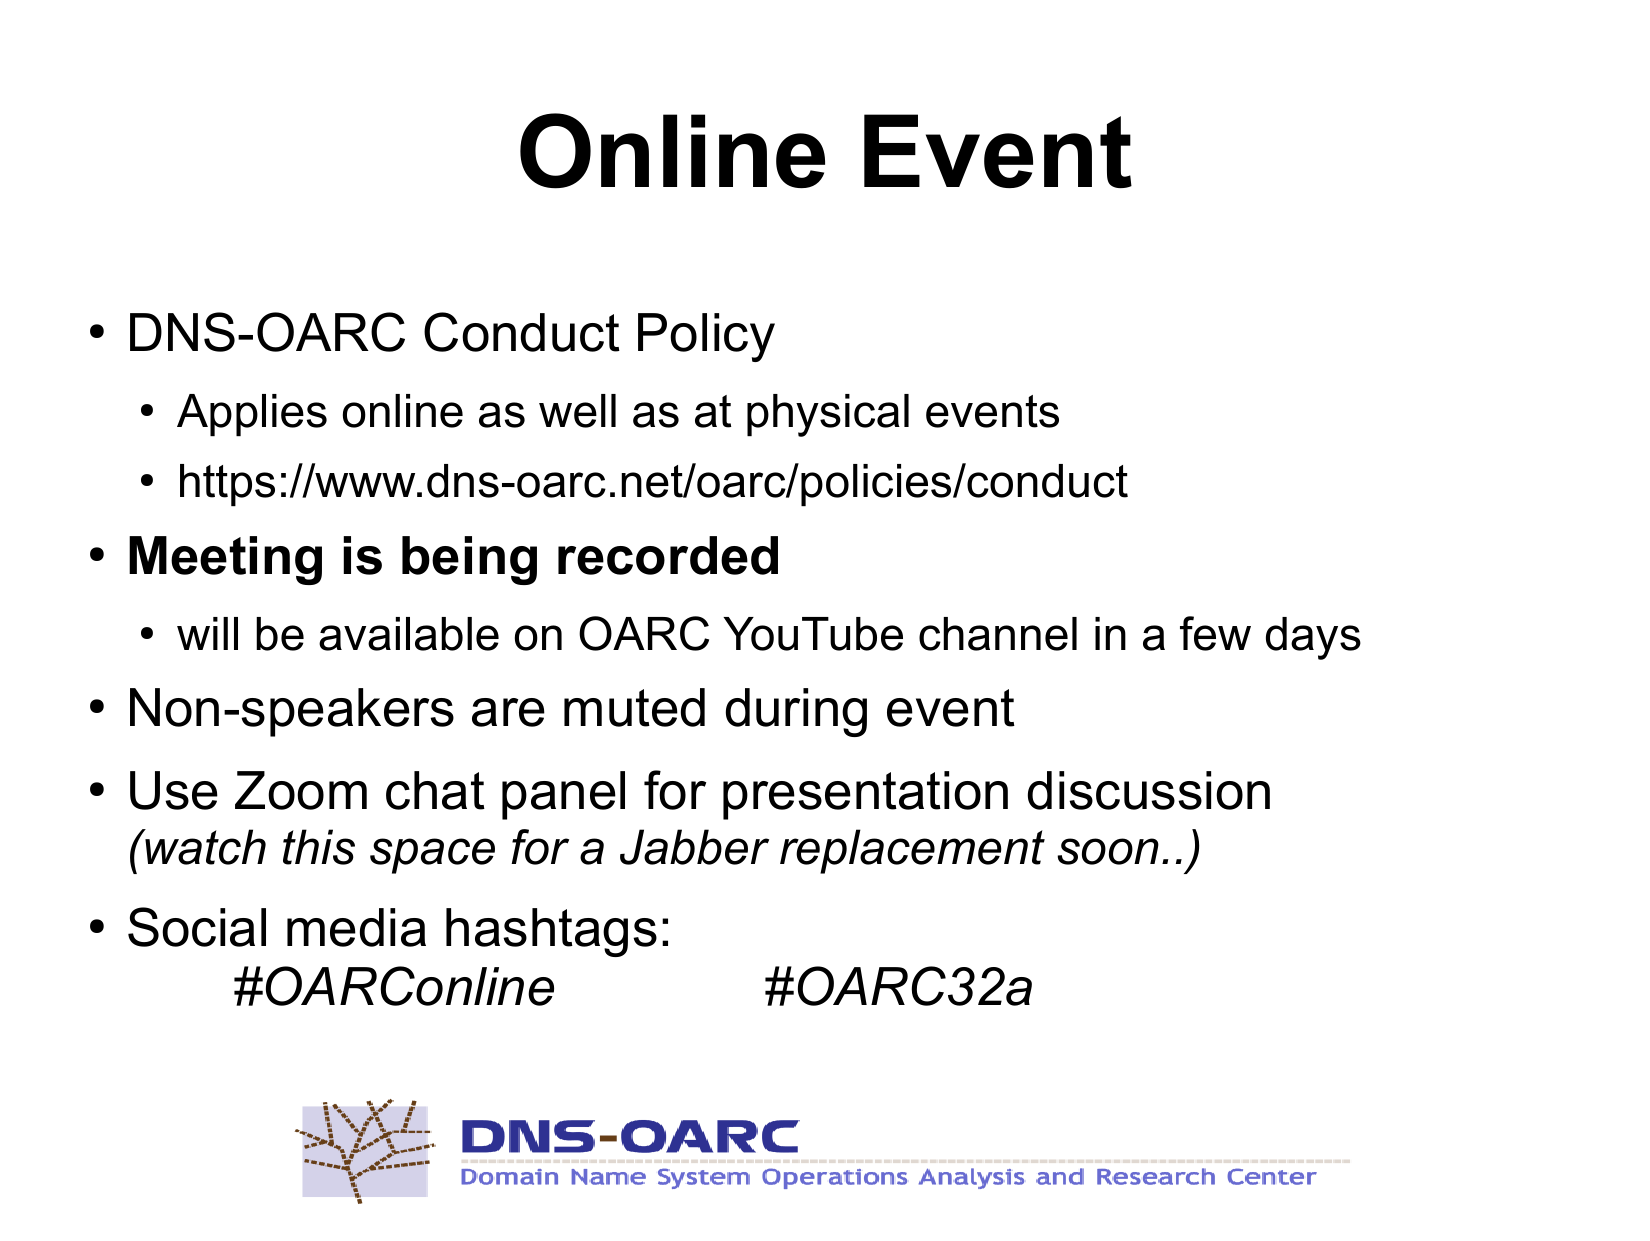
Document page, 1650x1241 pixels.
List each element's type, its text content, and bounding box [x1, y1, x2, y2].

list DNS-OARC Conduct Policy Applies online as well as at physical events https://www.dns-oarc.net/oarc/policies/conduct Meeting is being recorded will be available on OARC YouTube channel in a few days Non-speakers are muted during event Use Zoom chat panel for presentation discussion (watch this space for a Jabber replacement soon..) Social media hashtags: #OARConline #OARC32a [75, 303, 1576, 1023]
picture [235, 1092, 1385, 1211]
title Online Event [82, 49, 1568, 257]
